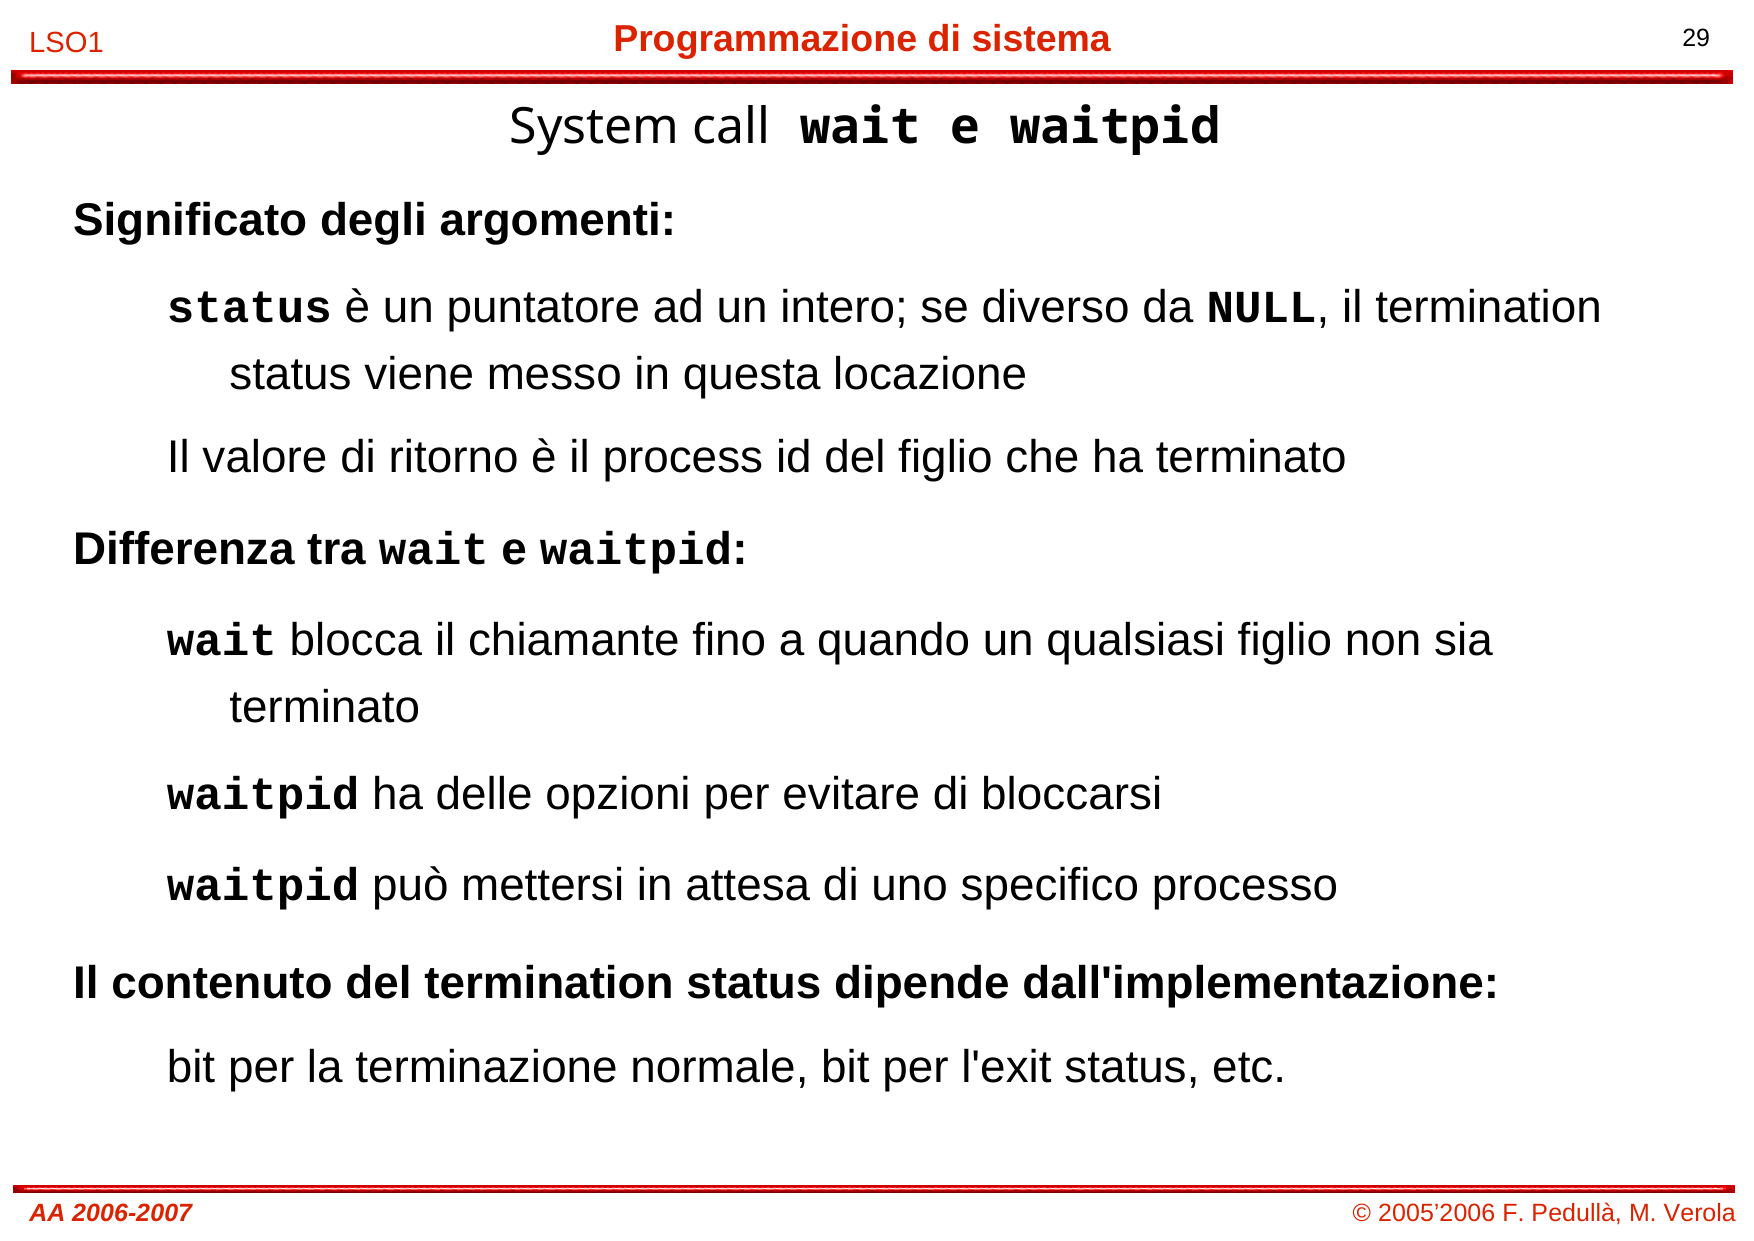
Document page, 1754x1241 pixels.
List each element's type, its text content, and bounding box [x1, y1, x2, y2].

list Significato degli argomenti: status è un puntatore ad un intero; se diverso da NULL, il termination status viene messo in questa locazione Il valore di ritorno è il process id del figlio che ha terminato Differenza tra wait e waitpid: wait blocca il chiamante fino a quando un qualsiasi figlio non sia terminato waitpid ha delle opzioni per evitare di bloccarsi waitpid può mettersi in attesa di uno specifico processo Il contenuto del termination status dipende dall'implementazione: bit per la terminazione normale, bit per l'exit status, etc. [58, 183, 1696, 1211]
title System call wait e waitpid [463, 78, 1267, 174]
picture [11, 70, 1733, 84]
picture [1696, 1185, 1735, 1193]
picture [13, 1185, 58, 1193]
